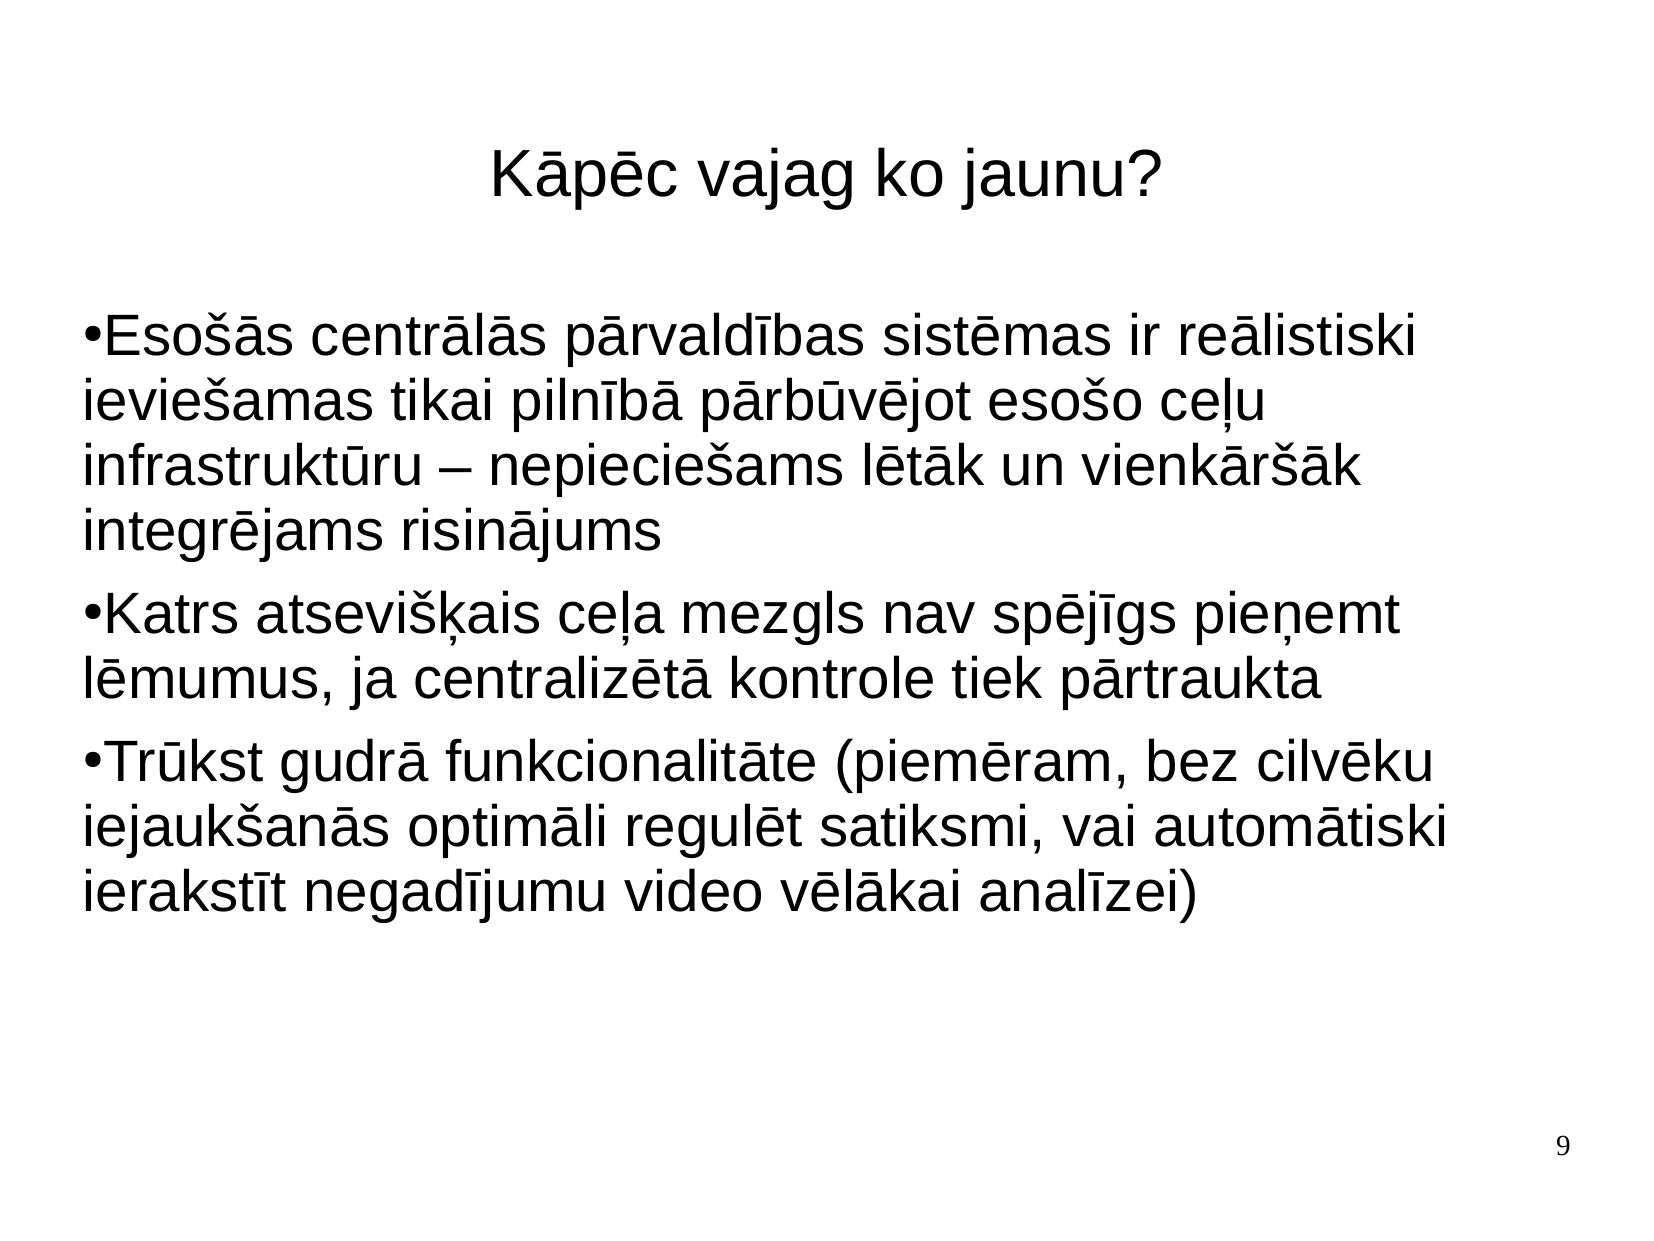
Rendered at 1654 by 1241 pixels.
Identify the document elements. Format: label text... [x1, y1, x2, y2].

subtitle Kāpēc vajag ko jaunu? Esošās centrālās pārvaldības sistēmas ir reālistiski ieviešamas tikai pilnībā pārbūvējot esošo ceļu infrastruktūru – nepieciešams lētāk un vienkāršāk integrējams risinājums Katrs atsevišķais ceļa mezgls nav spējīgs pieņemt lēmumus, ja centralizētā kontrole tiek pārtraukta Trūkst gudrā funkcionalitāte (piemēram, bez cilvēku iejaukšanās optimāli regulēt satiksmi, vai automātiski ierakstīt negadījumu video vēlākai analīzei) [82, 49, 1571, 1010]
